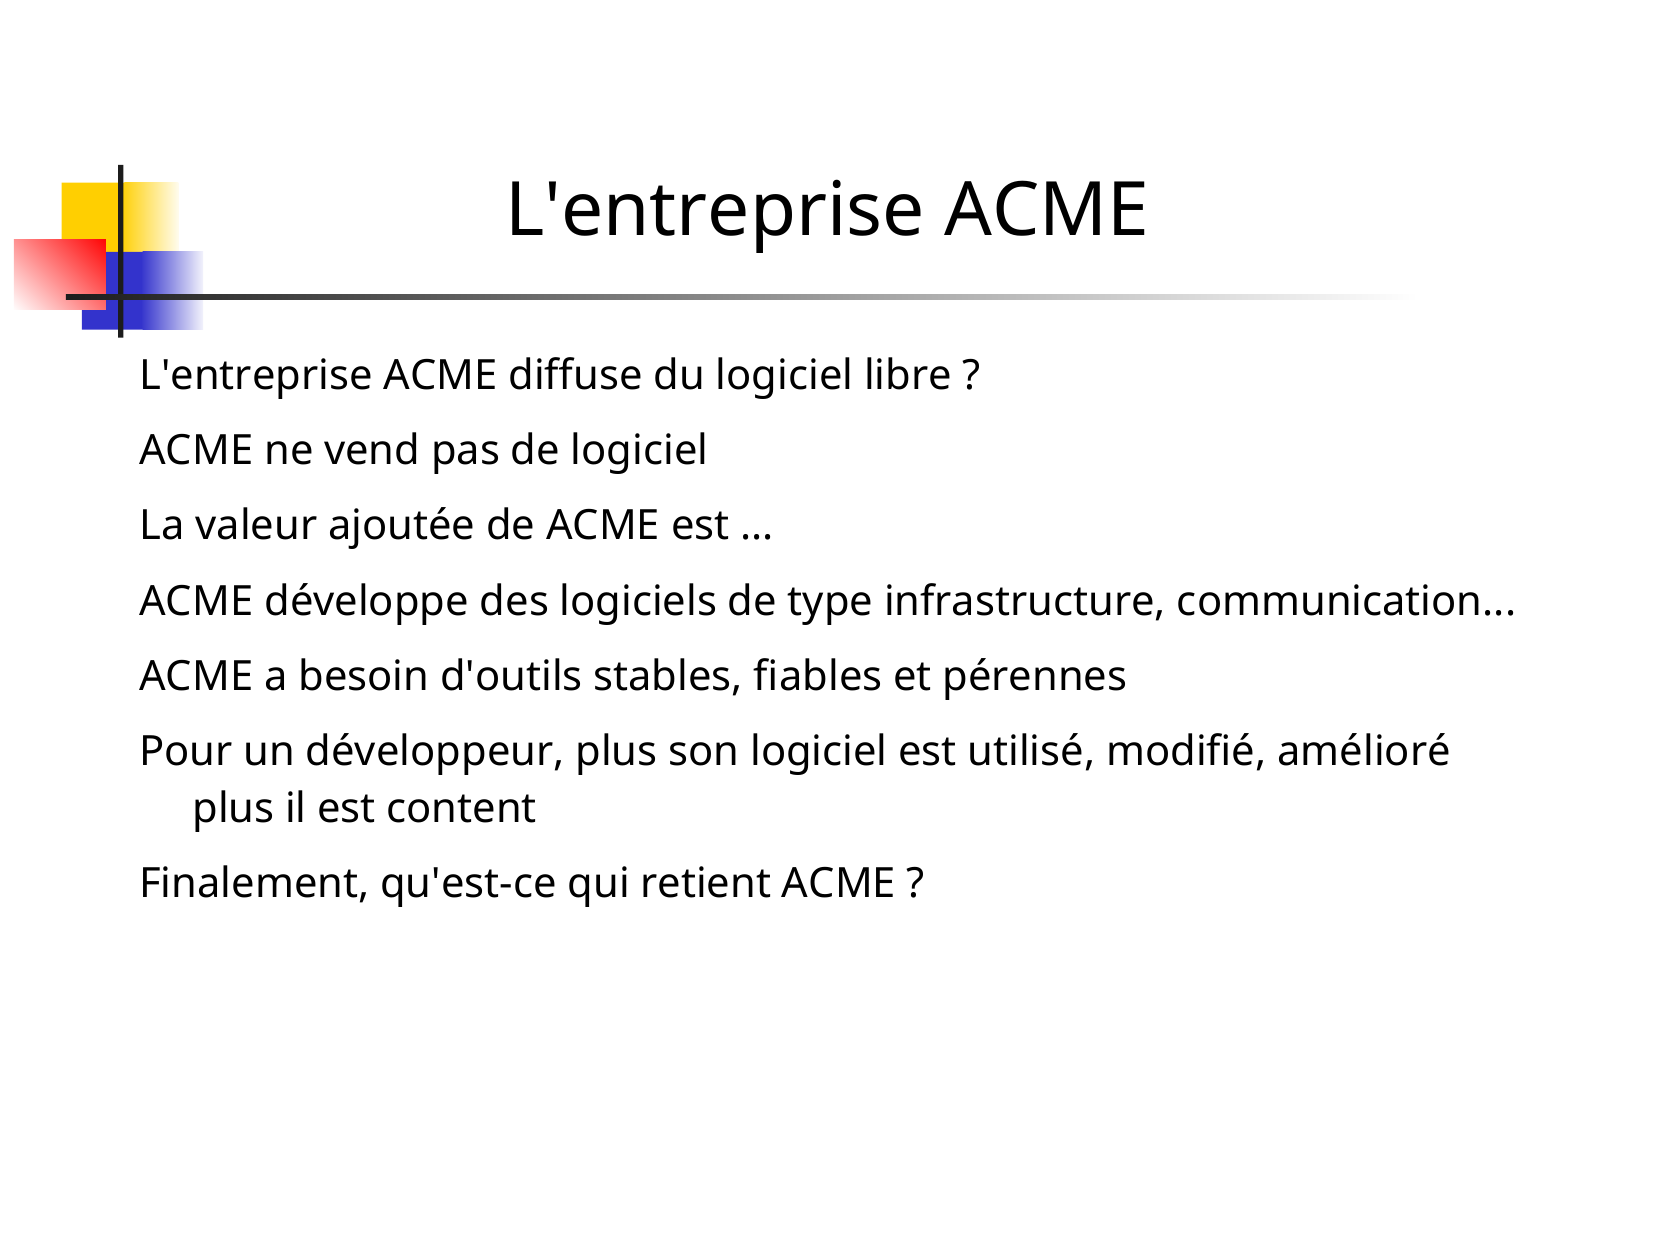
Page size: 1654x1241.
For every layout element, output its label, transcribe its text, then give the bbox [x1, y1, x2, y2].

list L'entreprise ACME diffuse du logiciel libre ? ACME ne vend pas de logiciel La valeur ajoutée de ACME est ... ACME développe des logiciels de type infrastructure, communication... ACME a besoin d'outils stables, fiables et pérennes Pour un développeur, plus son logiciel est utilisé, modifié, amélioré plus il est content Finalement, qu'est-ce qui retient ACME ? [121, 344, 1534, 1112]
title L'entreprise ACME [121, 110, 1534, 303]
